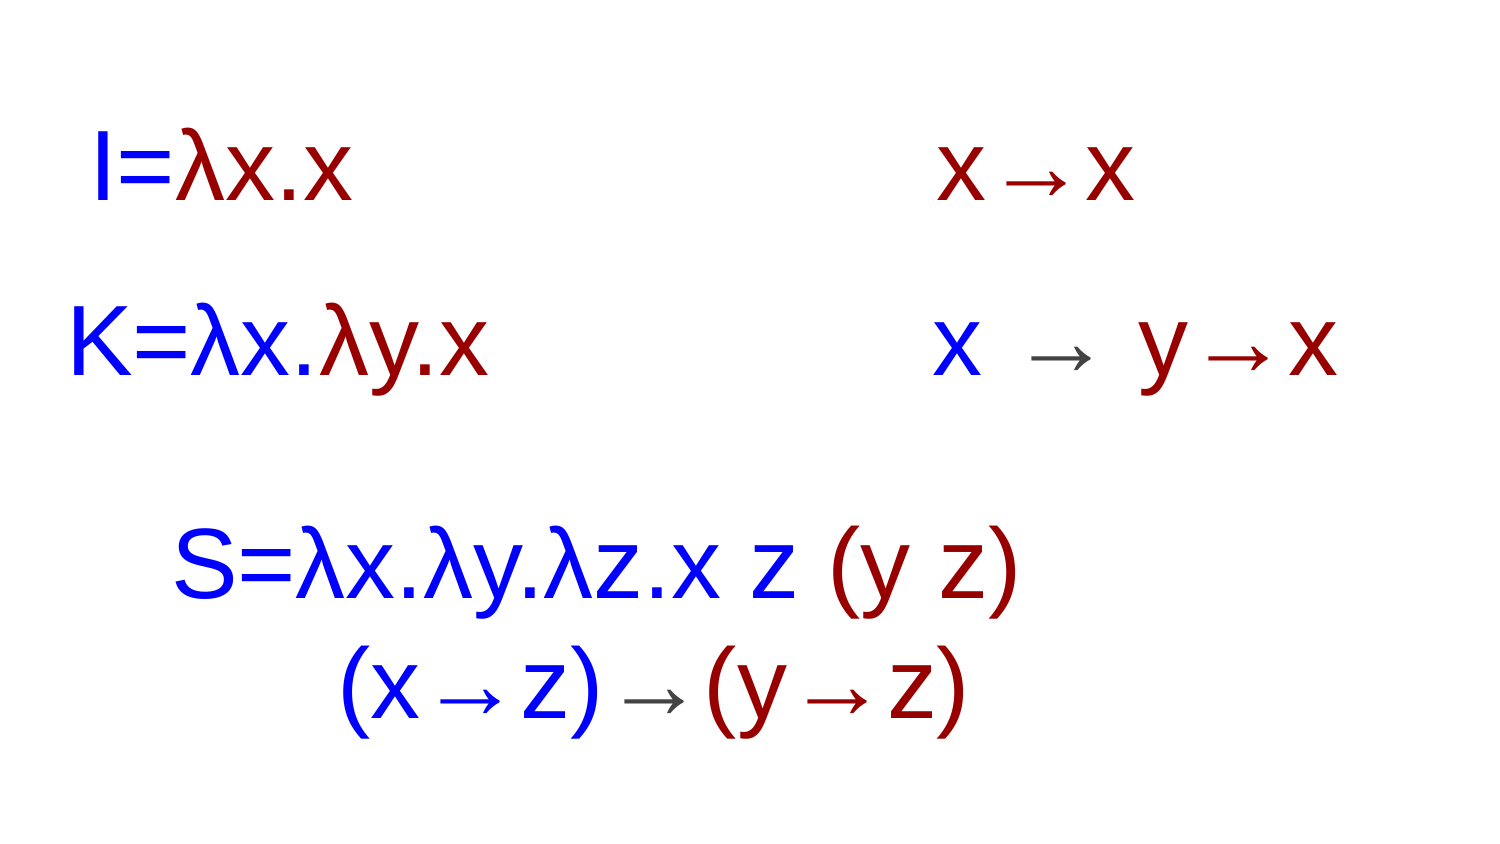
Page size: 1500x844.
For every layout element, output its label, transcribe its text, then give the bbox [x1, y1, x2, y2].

title K=λx.λy.x x → y→x [51, 260, 1449, 453]
text_box I=λx.x x→x [74, 85, 1381, 236]
text_box S=λx.λy.λz.x z (y z) (x→z)→(y→z) [72, 483, 1400, 754]
